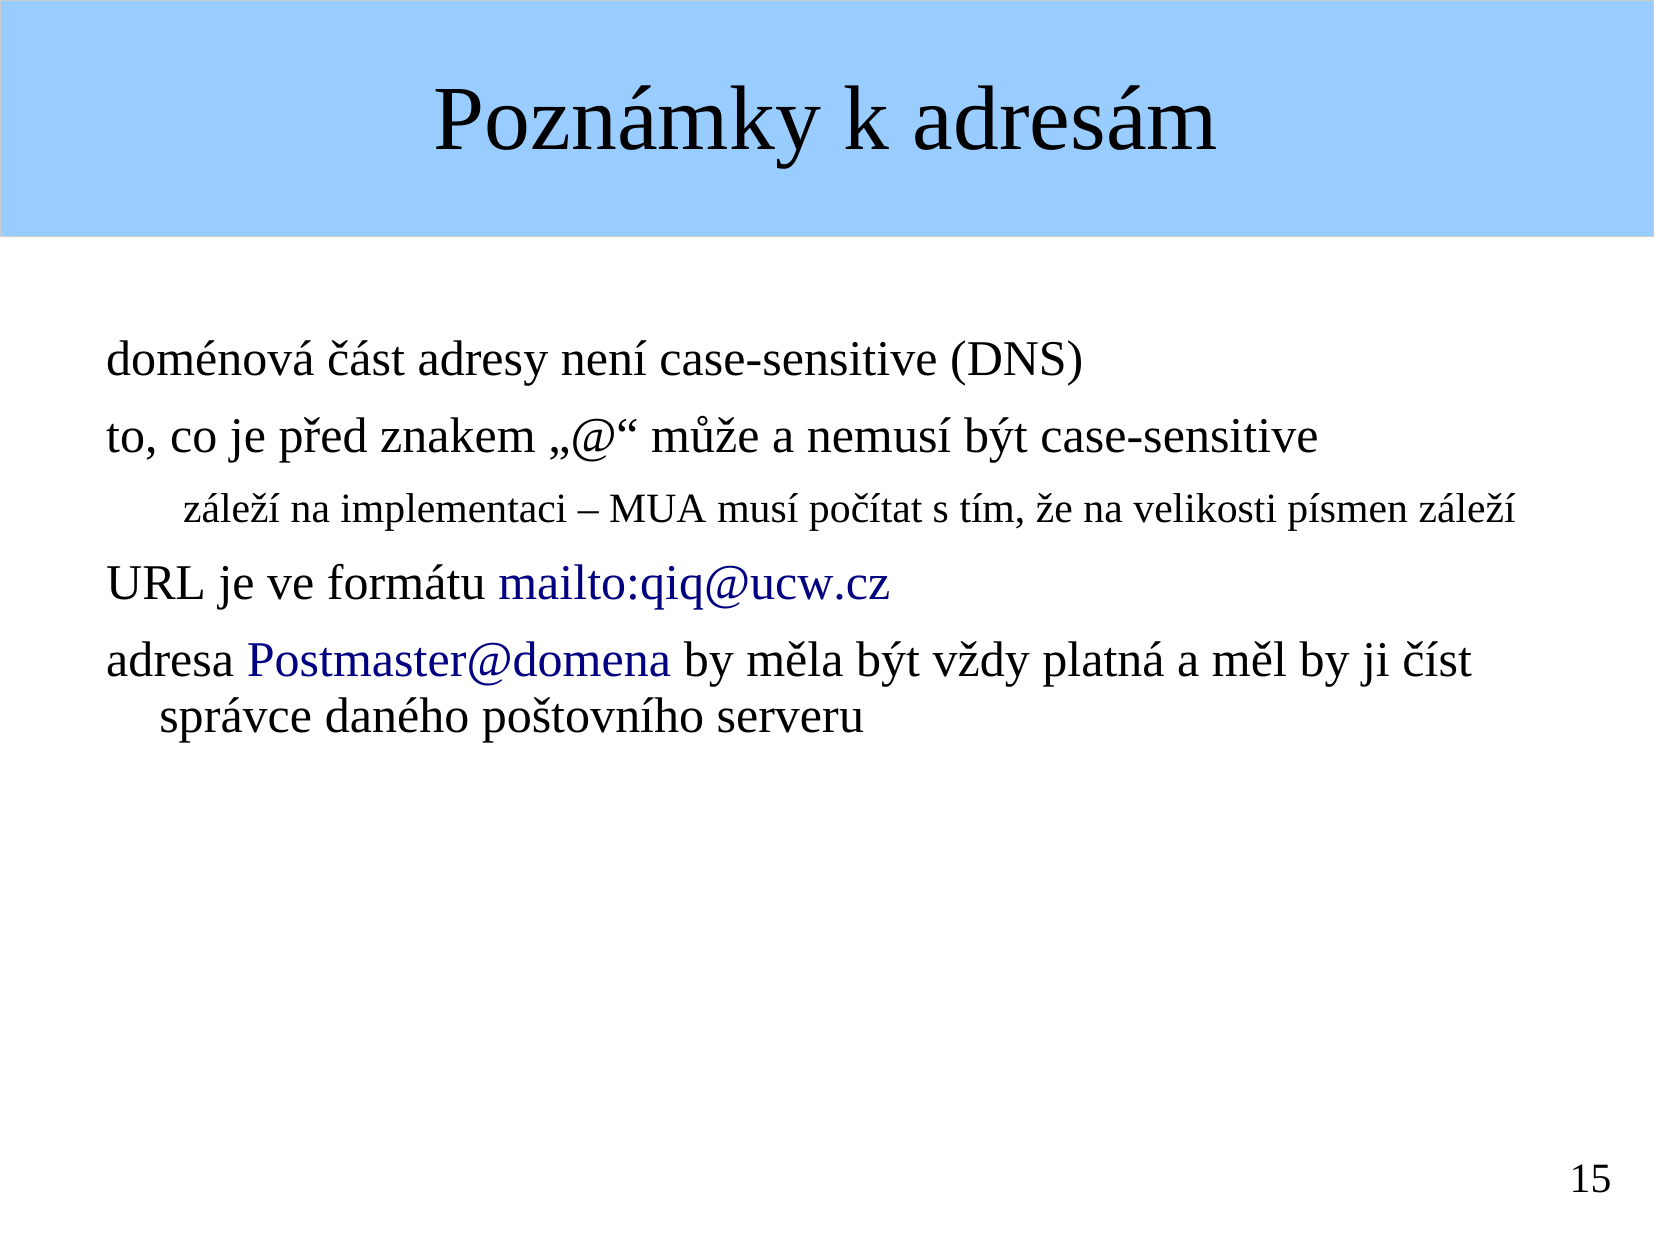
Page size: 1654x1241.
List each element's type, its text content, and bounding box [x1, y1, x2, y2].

list doménová část adresy není case-sensitive (DNS) to, co je před znakem „@“ může a nemusí být case-sensitive záleží na implementaci – MUA musí počítat s tím, že na velikosti písmen záleží URL je ve formátu mailto:qiq@ucw.cz adresa Postmaster@domena by měla být vždy platná a měl by ji číst správce daného poštovního serveru [88, 330, 1565, 1163]
title Poznámky k adresám [0, 0, 1654, 237]
